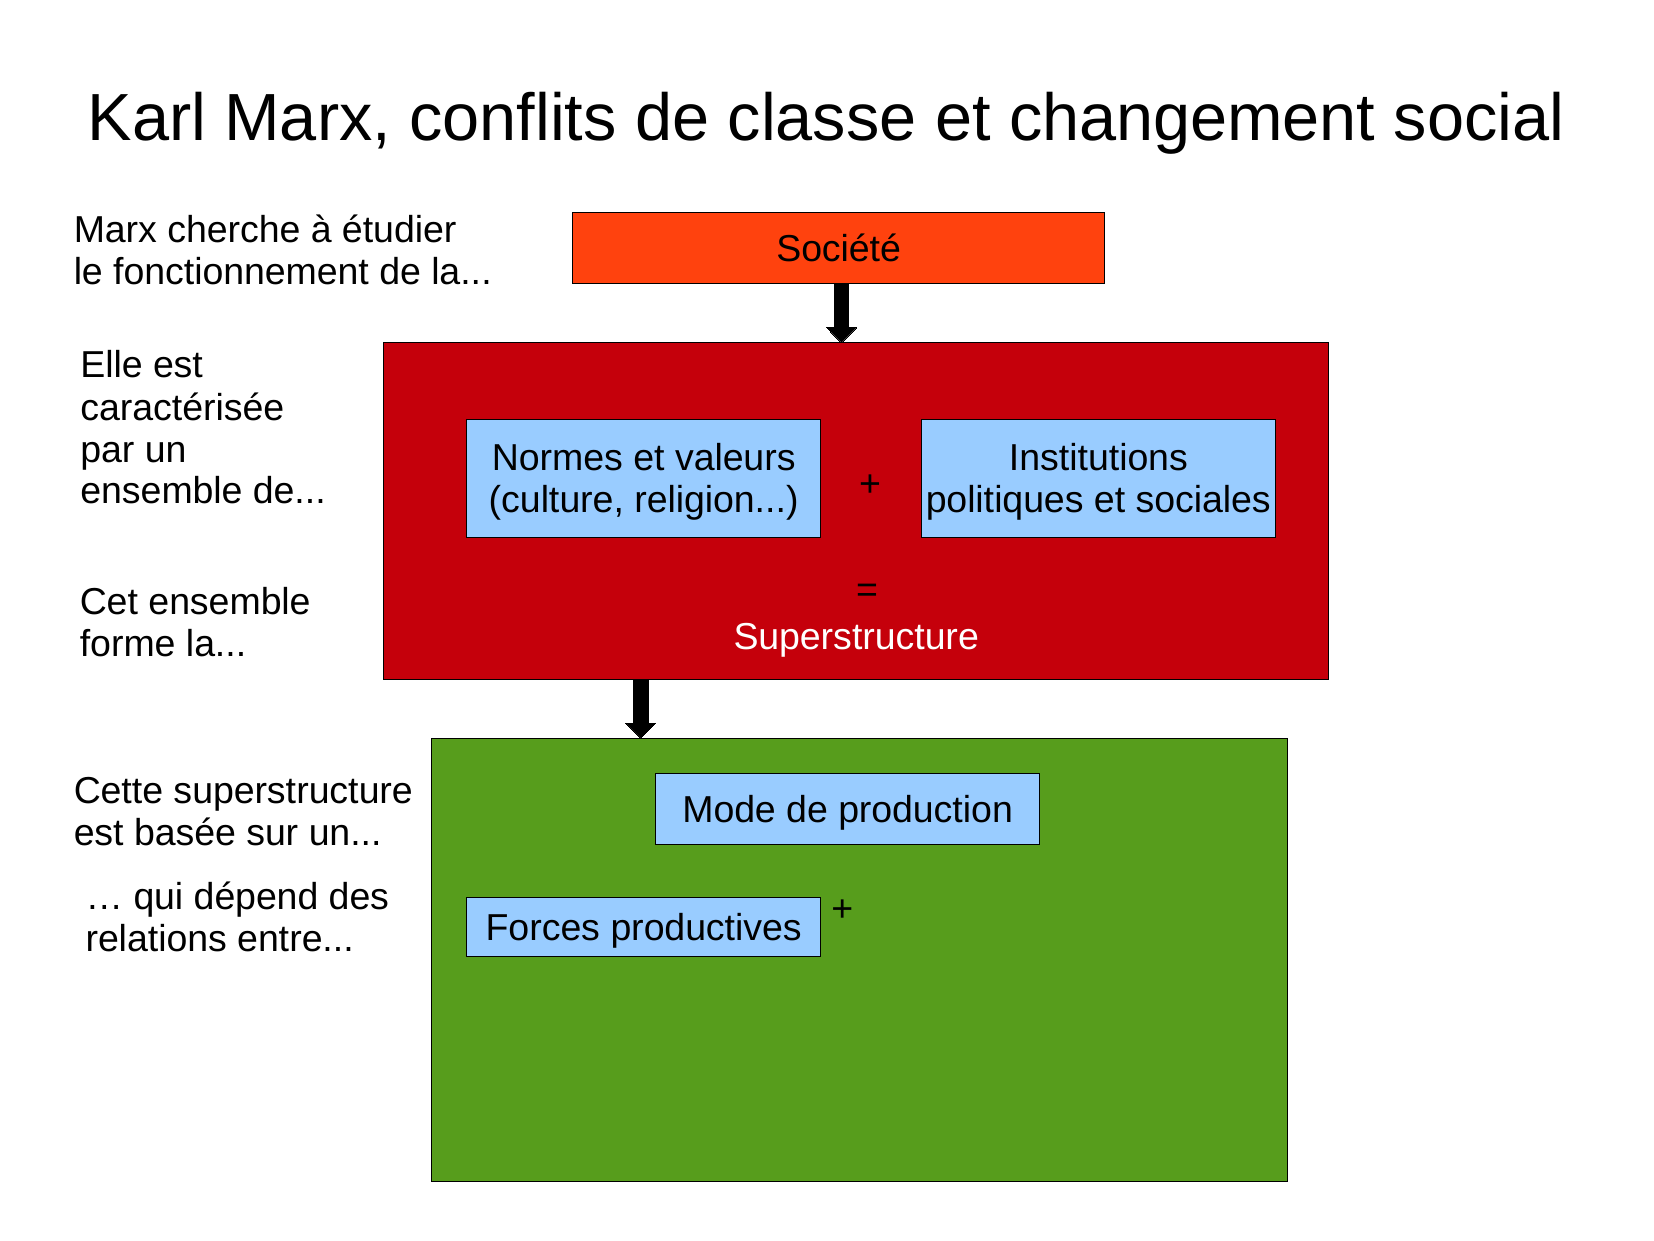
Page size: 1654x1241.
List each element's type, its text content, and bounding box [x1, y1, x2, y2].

text_box Marx cherche à étudier le fonctionnement de la... [59, 200, 519, 438]
text_box Cet ensemble forme la... [64, 572, 360, 672]
text_box Elle est caractérisée par un ensemble de... [65, 336, 342, 520]
text_box Forces productives [466, 897, 821, 957]
text_box + [816, 879, 869, 937]
text_box Société [572, 212, 1105, 284]
text_box [431, 679, 1288, 1182]
text_box Normes et valeurs (culture, religion...) [466, 419, 821, 538]
text_box … qui dépend des relations entre... [70, 868, 416, 967]
text_box Cette superstructure est basée sur un... [59, 761, 429, 861]
title Karl Marx, conflits de classe et changement social [82, 56, 1571, 178]
text_box + [844, 454, 897, 512]
text_box Institutions politiques et sociales [921, 419, 1276, 538]
text_box [826, 283, 857, 343]
text_box Superstructure [383, 342, 1329, 680]
text_box = [841, 561, 893, 618]
text_box Mode de production [655, 773, 1040, 845]
